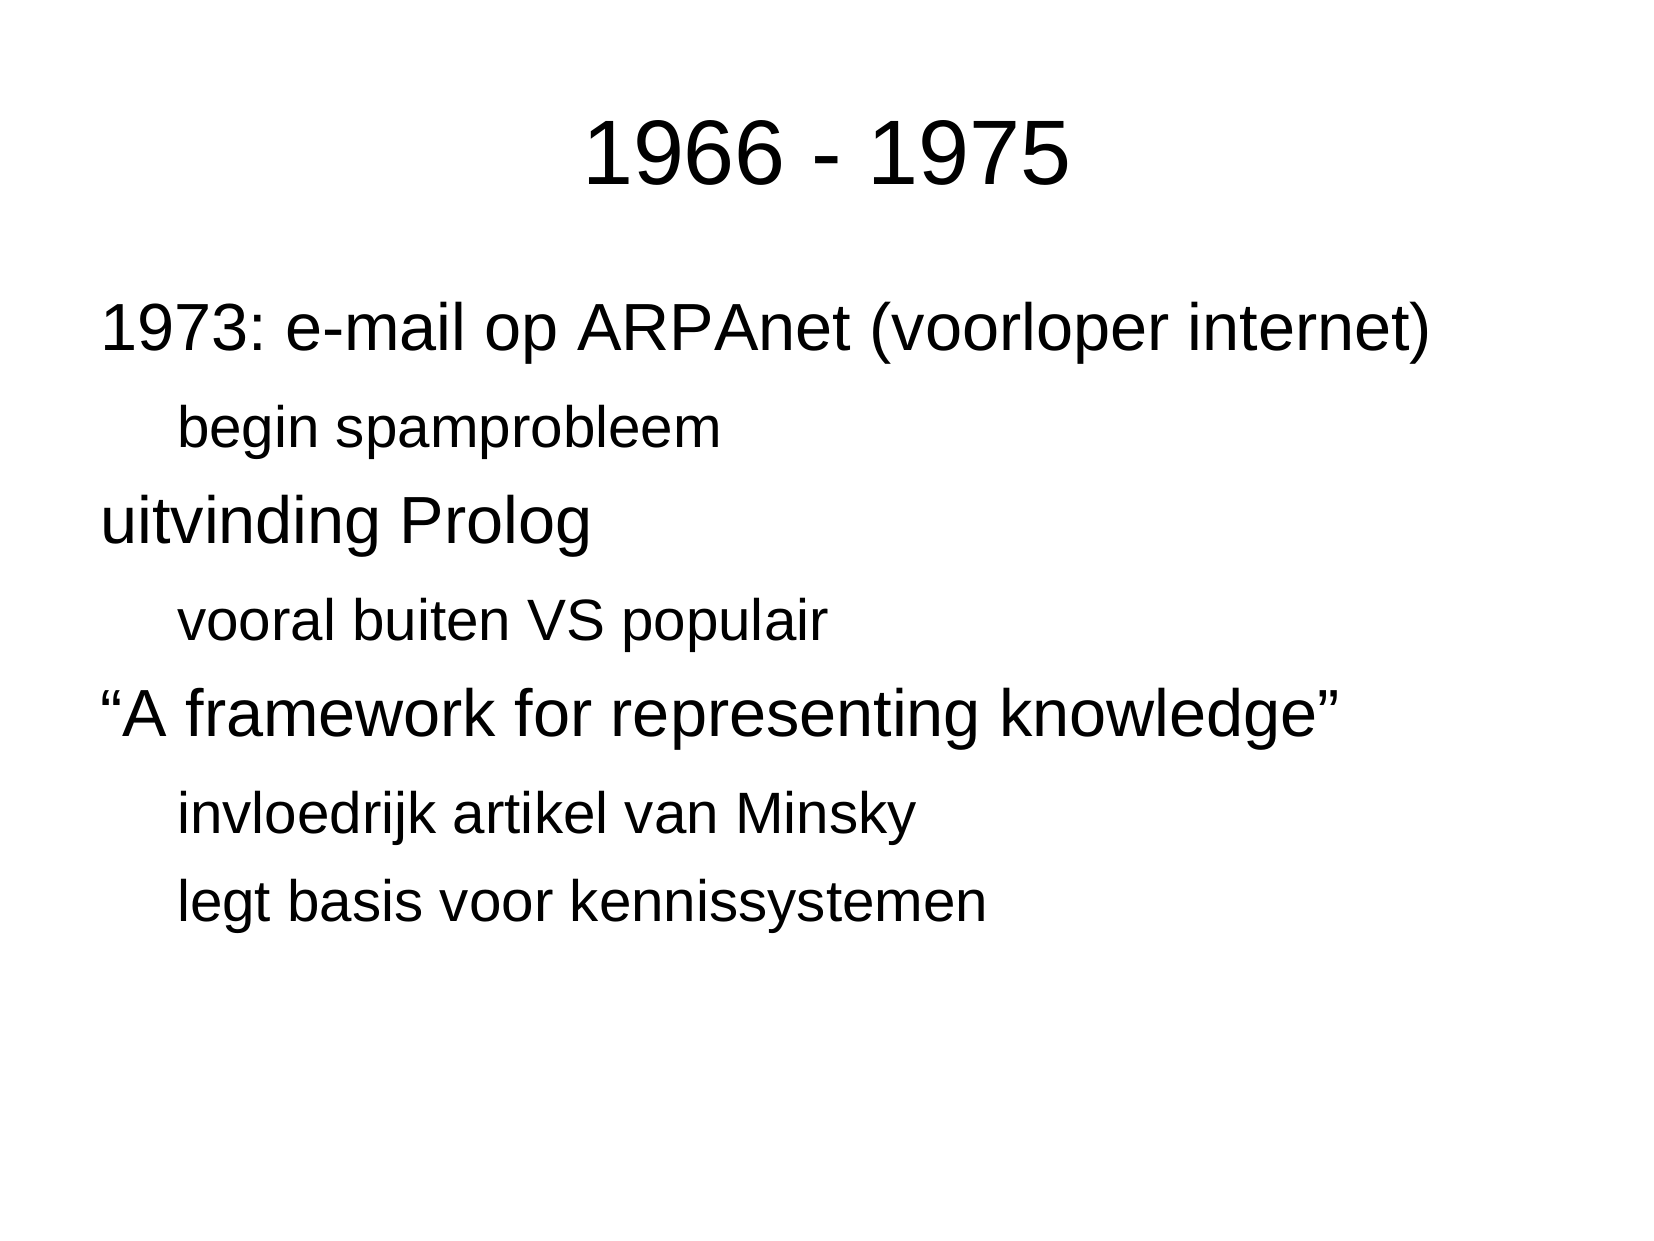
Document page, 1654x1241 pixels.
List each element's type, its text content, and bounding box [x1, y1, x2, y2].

title 1966 - 1975 [82, 49, 1571, 257]
list 1973: e-mail op ARPAnet (voorloper internet) begin spamprobleem uitvinding Prolog vooral buiten VS populair “A framework for representing knowledge” invloedrijk artikel van Minsky legt basis voor kennissystemen [82, 290, 1571, 1094]
